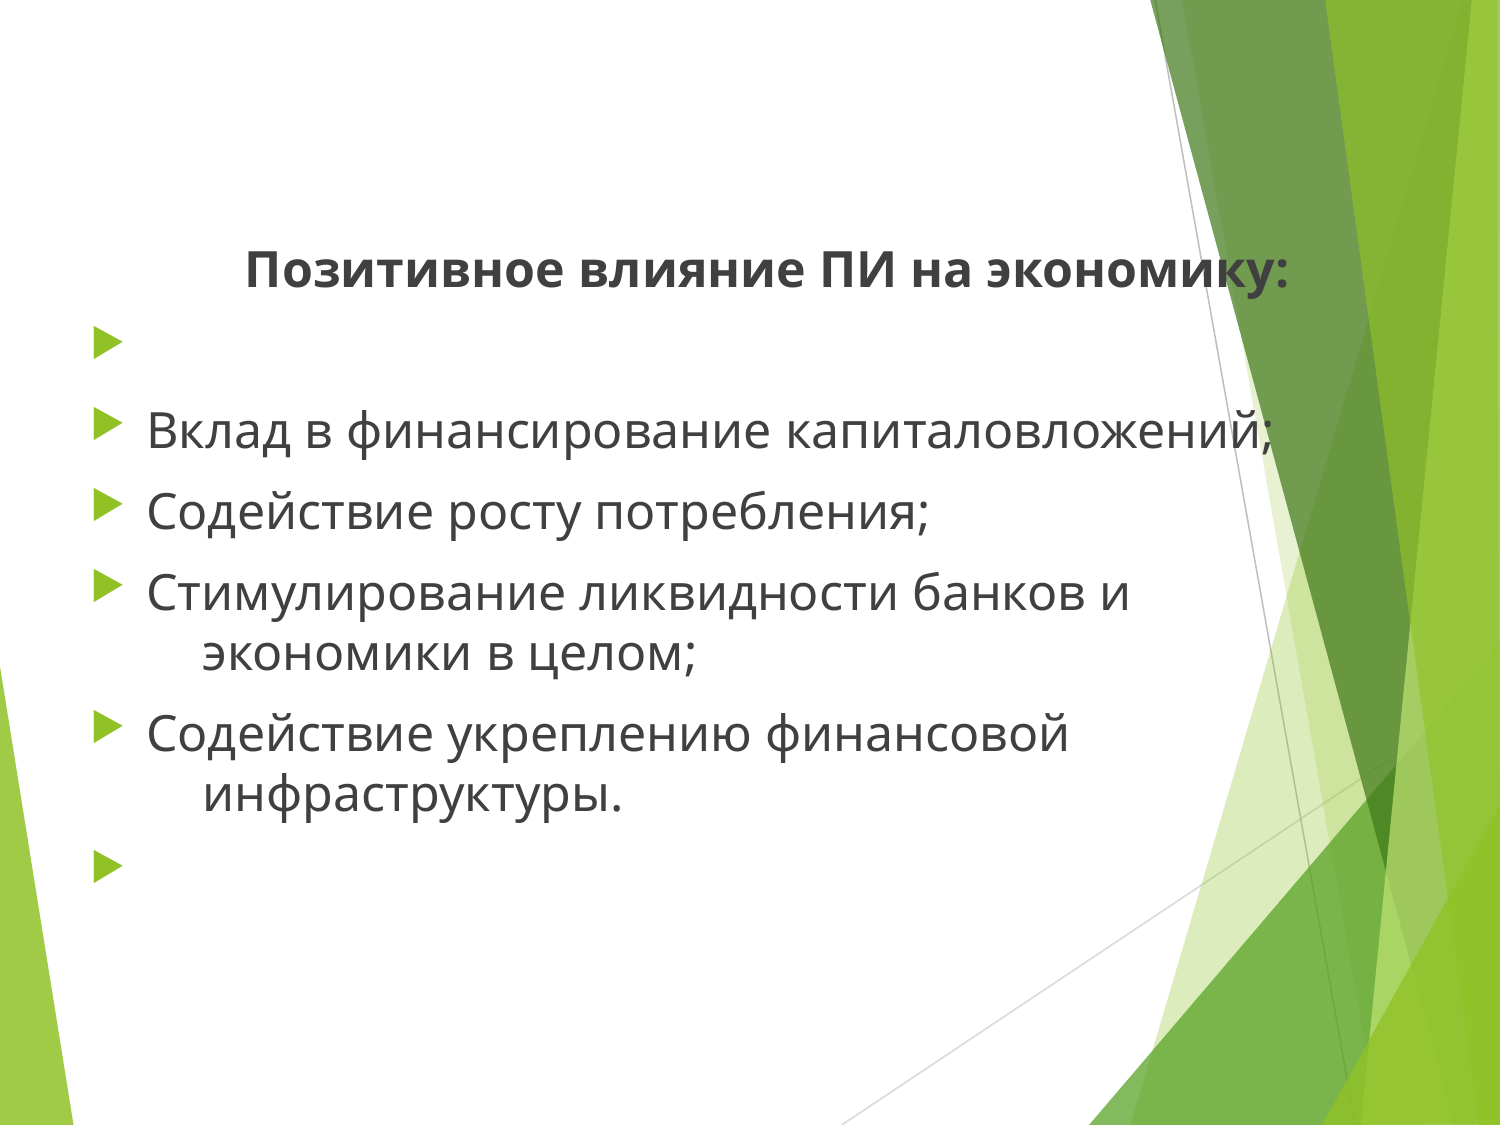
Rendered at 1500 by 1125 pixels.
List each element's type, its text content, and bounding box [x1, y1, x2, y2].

list Позитивное влияние ПИ на экономику: Вклад в финансирование капиталовложений; Содействие росту потребления; Стимулирование ликвидности банков и экономики в целом; Содействие укреплению финансовой инфраструктуры. [75, 148, 1426, 1000]
